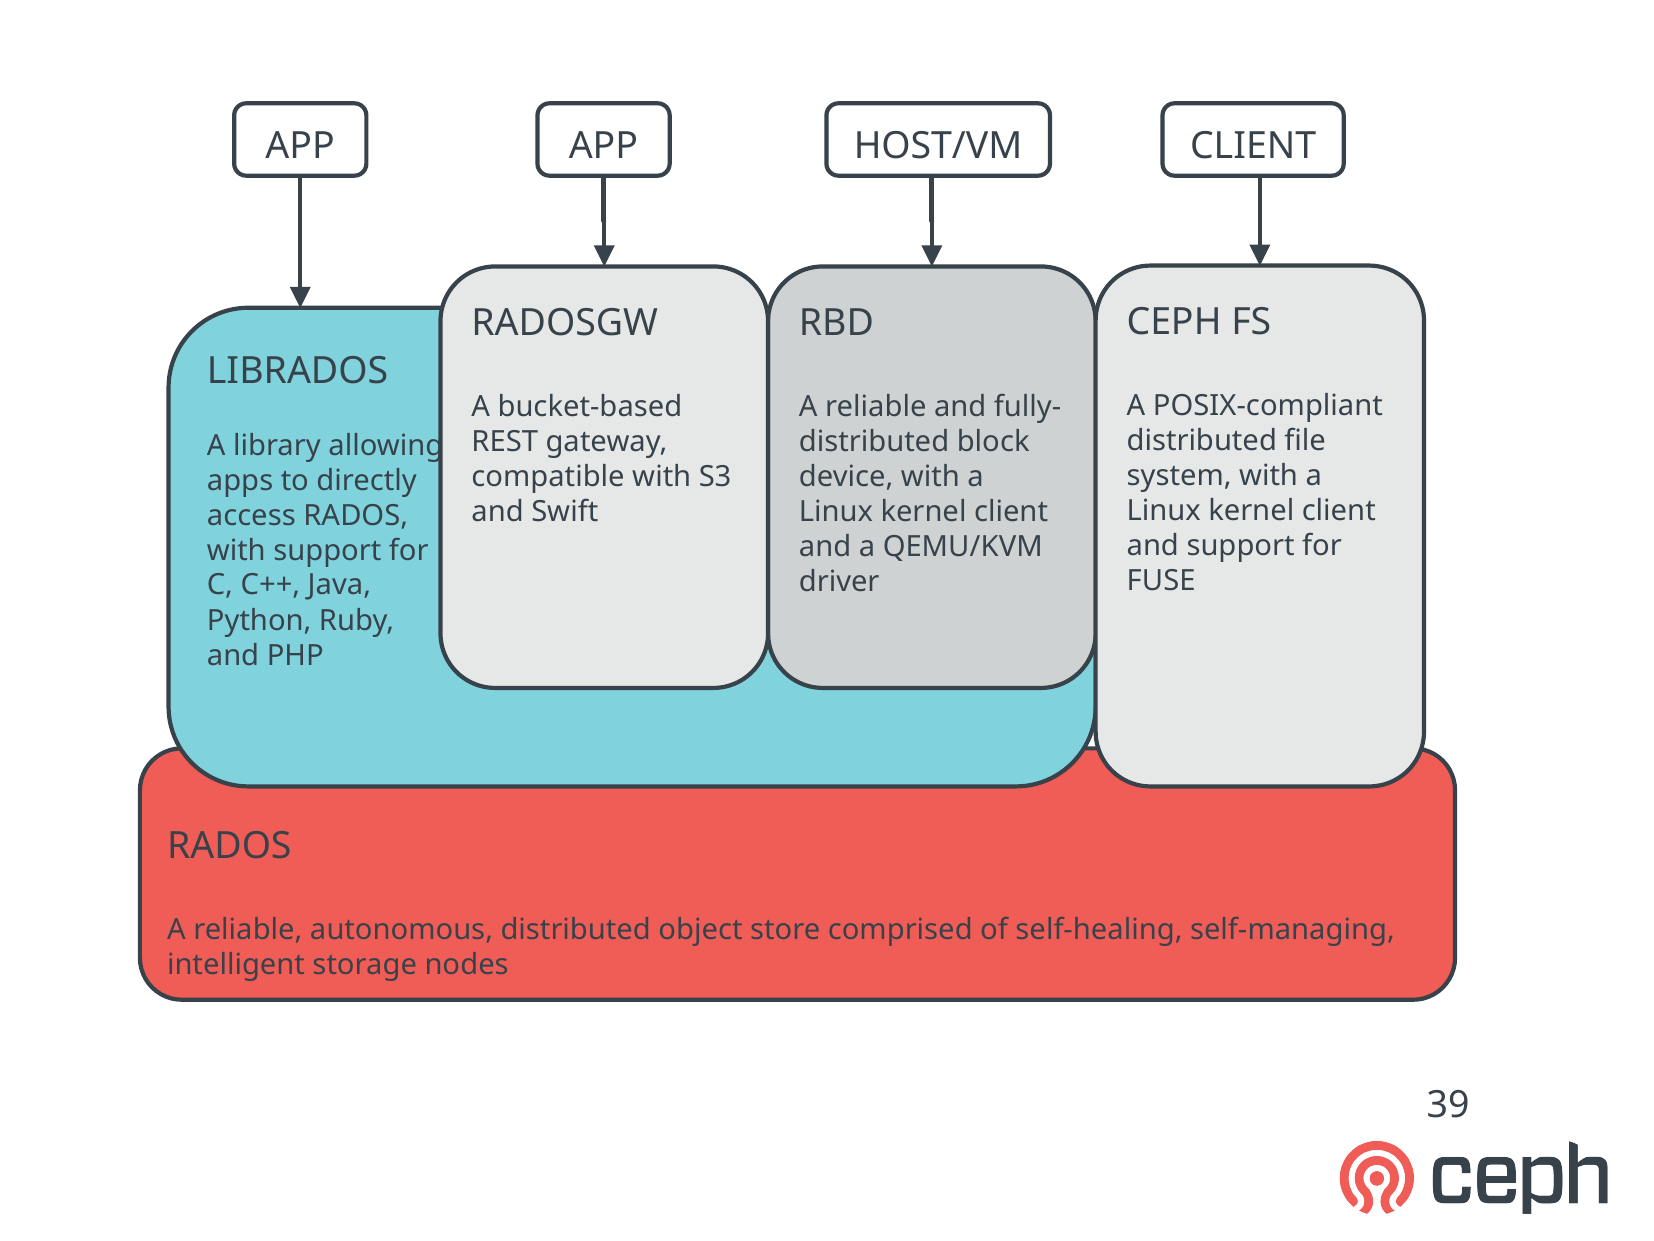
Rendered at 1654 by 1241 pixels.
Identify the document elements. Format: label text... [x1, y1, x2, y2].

text_box RBD A reliable and fully-distributed block device, with a Linux kernel client and a QEMU/KVM driver [768, 266, 1096, 688]
text_box CEPH FS A POSIX-compliant distributed file system, with a Linux kernel client and support for FUSE [1095, 265, 1424, 787]
text_box APP [234, 103, 367, 176]
text_box HOST/VM [826, 103, 1051, 176]
text_box CLIENT [1162, 103, 1344, 176]
text_box RADOS A reliable, autonomous, distributed object store comprised of self-healing, self-managing, intelligent storage nodes [139, 748, 1456, 1000]
text_box RADOSGW A bucket-based REST gateway, compatible with S3 and Swift [440, 266, 769, 688]
text_box APP [537, 103, 670, 176]
slide_number <number> [1411, 1065, 1500, 1125]
text_box LIBRADOS A library allowing apps to directly access RADOS, with support for C, C++, Java, Python, Ruby, and PHP [168, 307, 1095, 787]
picture [1293, 1095, 1654, 1241]
